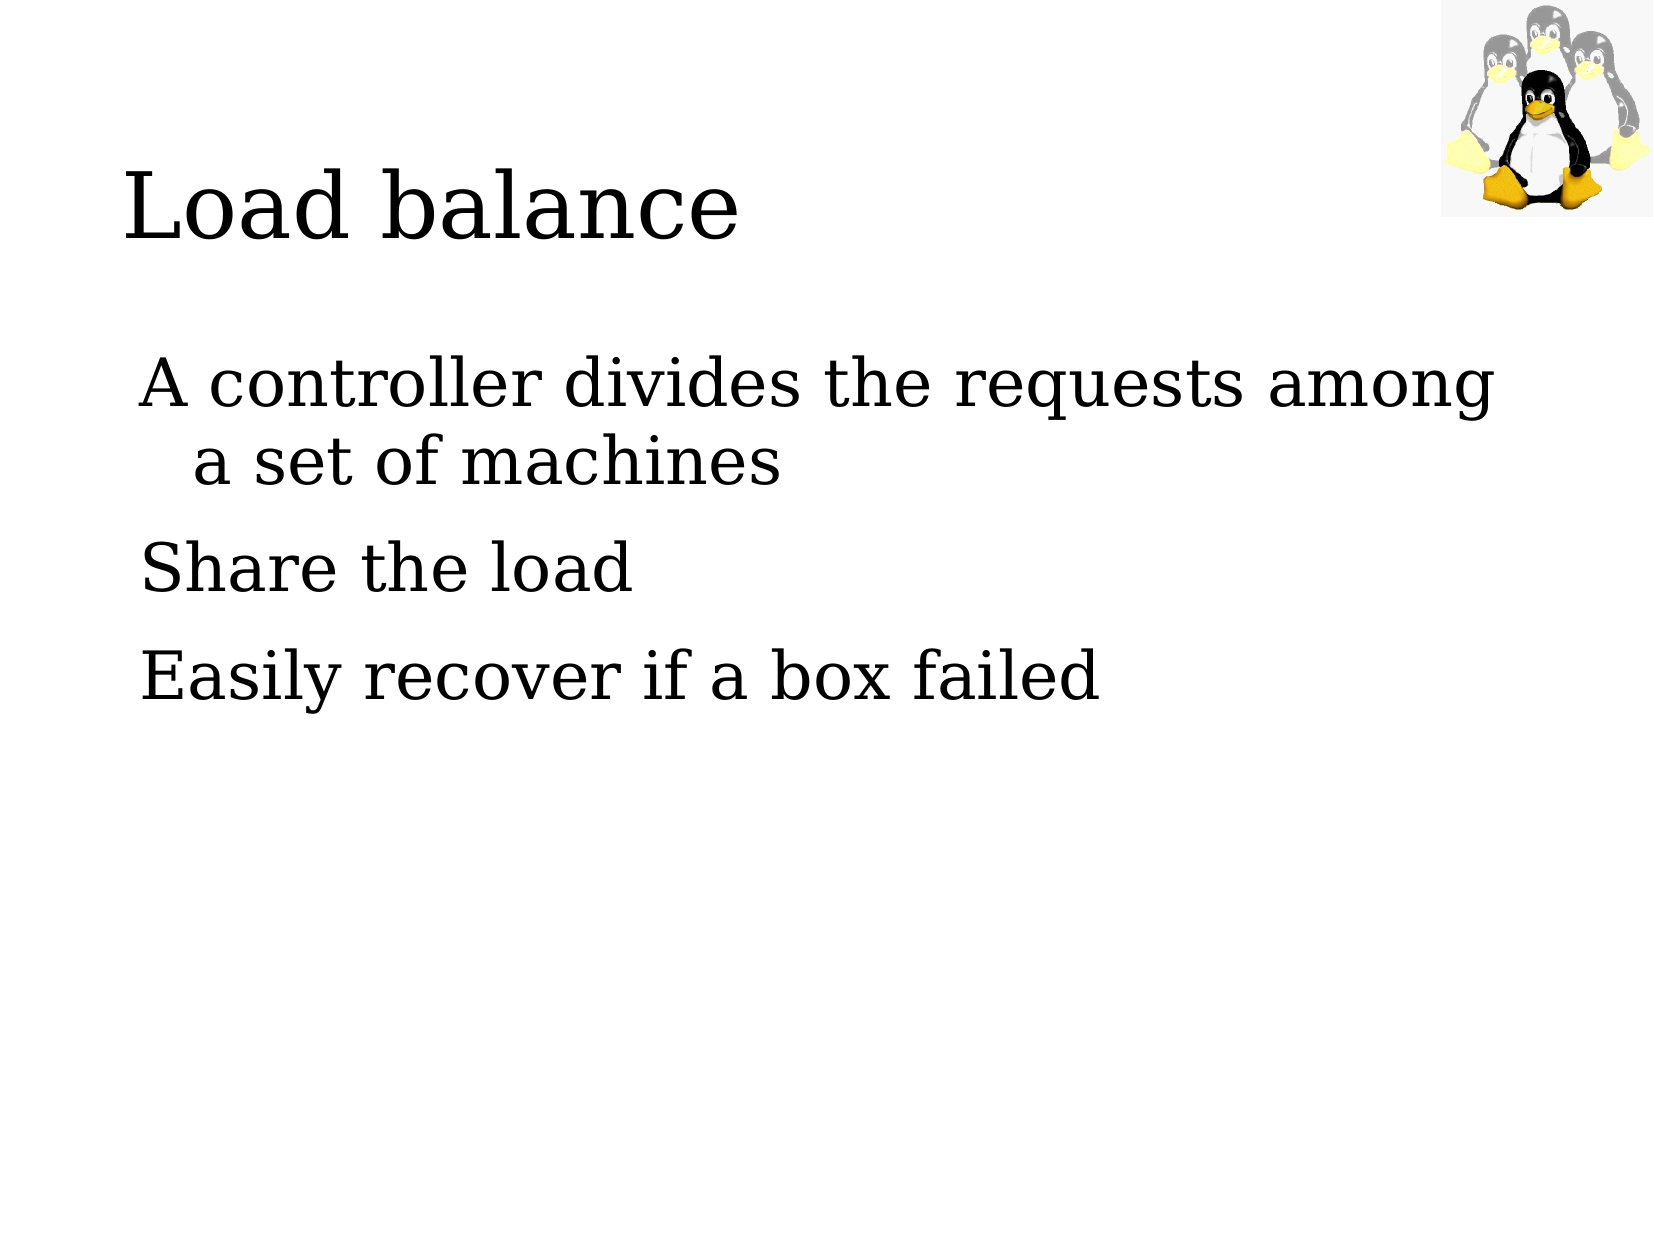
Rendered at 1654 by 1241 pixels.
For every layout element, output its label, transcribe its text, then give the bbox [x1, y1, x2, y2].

picture [1441, 0, 1654, 217]
title Load balance [121, 102, 1534, 311]
list A controller divides the requests among a set of machines Share the load Easily recover if a box failed [121, 344, 1534, 1127]
